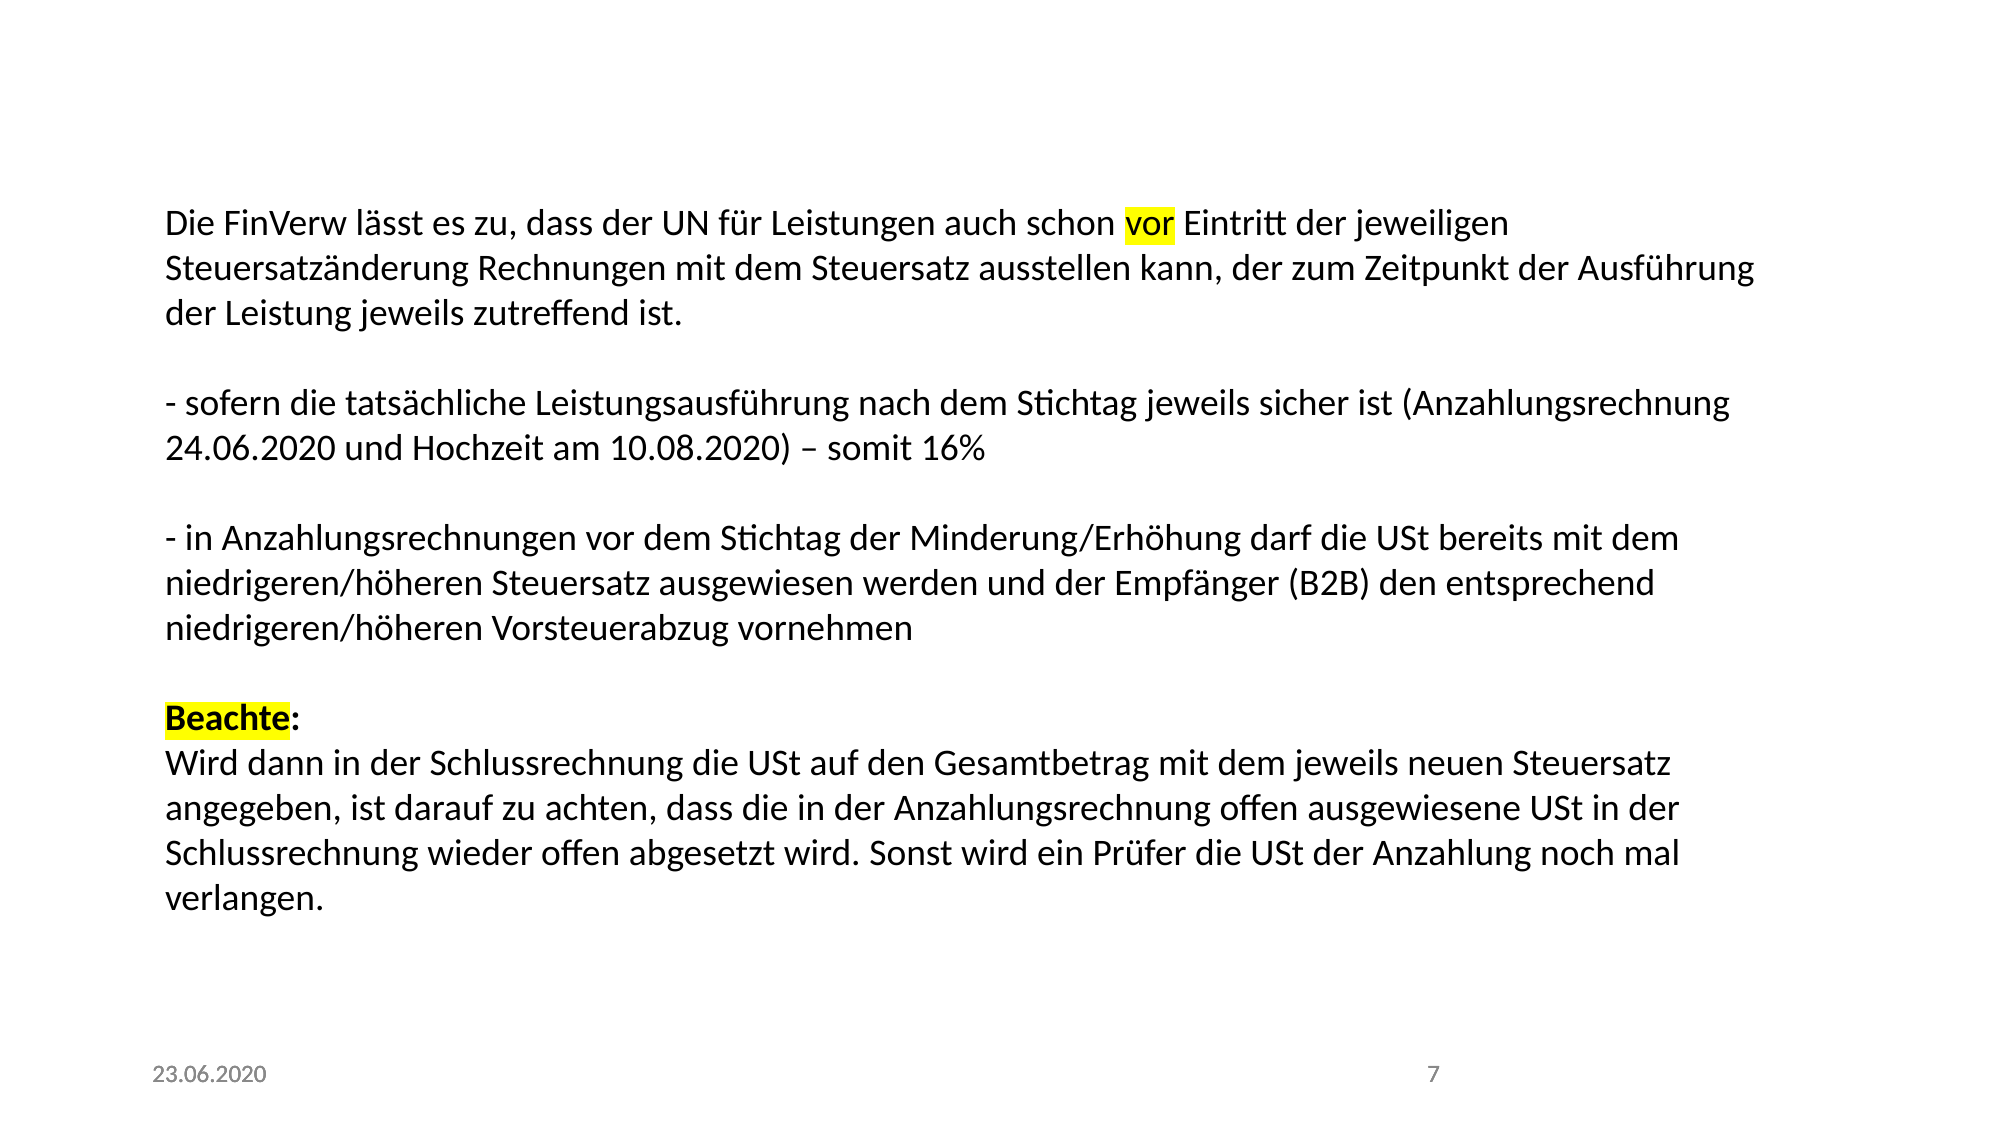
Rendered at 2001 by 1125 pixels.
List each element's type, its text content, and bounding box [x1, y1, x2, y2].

text_box [1412, 1042, 1863, 1103]
text_box 23.06.2020 [137, 1042, 588, 1103]
text_box Die FinVerw lässt es zu, dass der UN für Leistungen auch schon vor Eintritt der jeweiligen Steuersatzänderung Rechnungen mit dem Steuersatz ausstellen kann, der zum Zeitpunkt der Ausführung der Leistung jeweils zutreffend ist. - sofern die tatsächliche Leistungsausführung nach dem Stichtag jeweils sicher ist (Anzahlungsrechnung 24.06.2020 und Hochzeit am 10.08.2020) – somit 16% - in Anzahlungsrechnungen vor dem Stichtag der Minderung/Erhöhung darf die USt bereits mit dem niedrigeren/höheren Steuersatz ausgewiesen werden und der Empfänger (B2B) den entsprechend niedrigeren/höheren Vorsteuerabzug vornehmen Beachte: Wird dann in der Schlussrechnung die USt auf den Gesamtbetrag mit dem jeweils neuen Steuersatz angegeben, ist darauf zu achten, dass die in der Anzahlungsrechnung offen ausgewiesene USt in der Schlussrechnung wieder offen abgesetzt wird. Sonst wird ein Prüfer die USt der Anzahlung noch mal verlangen. [150, 100, 1799, 934]
